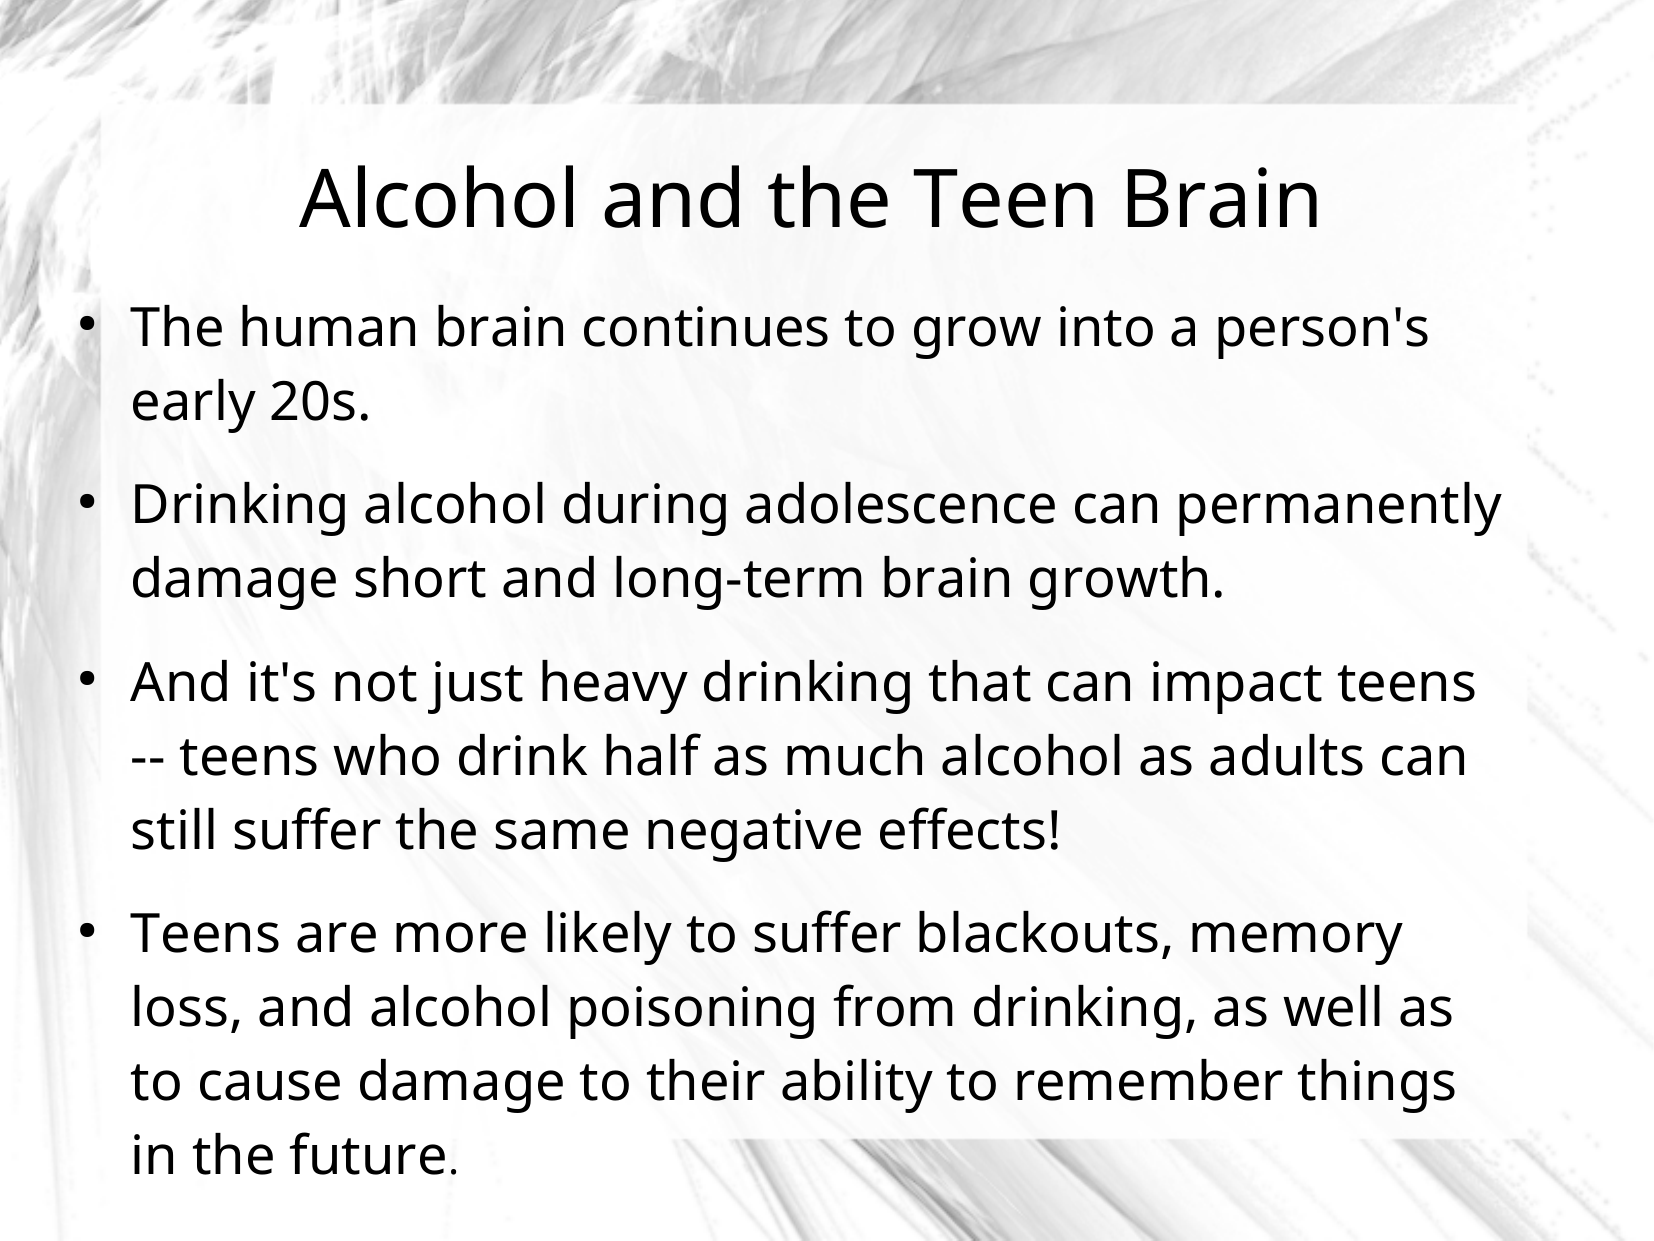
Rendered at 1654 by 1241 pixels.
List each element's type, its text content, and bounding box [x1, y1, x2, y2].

picture [0, 0, 1654, 1241]
list The human brain continues to grow into a person's early 20s. Drinking alcohol during adolescence can permanently damage short and long-term brain growth. And it's not just heavy drinking that can impact teens -- teens who drink half as much alcohol as adults can still suffer the same negative effects! Teens are more likely to suffer blackouts, memory loss, and alcohol poisoning from drinking, as well as to cause damage to their ability to remember things in the future. [60, 288, 1513, 1241]
title Alcohol and the Teen Brain [118, 112, 1506, 281]
